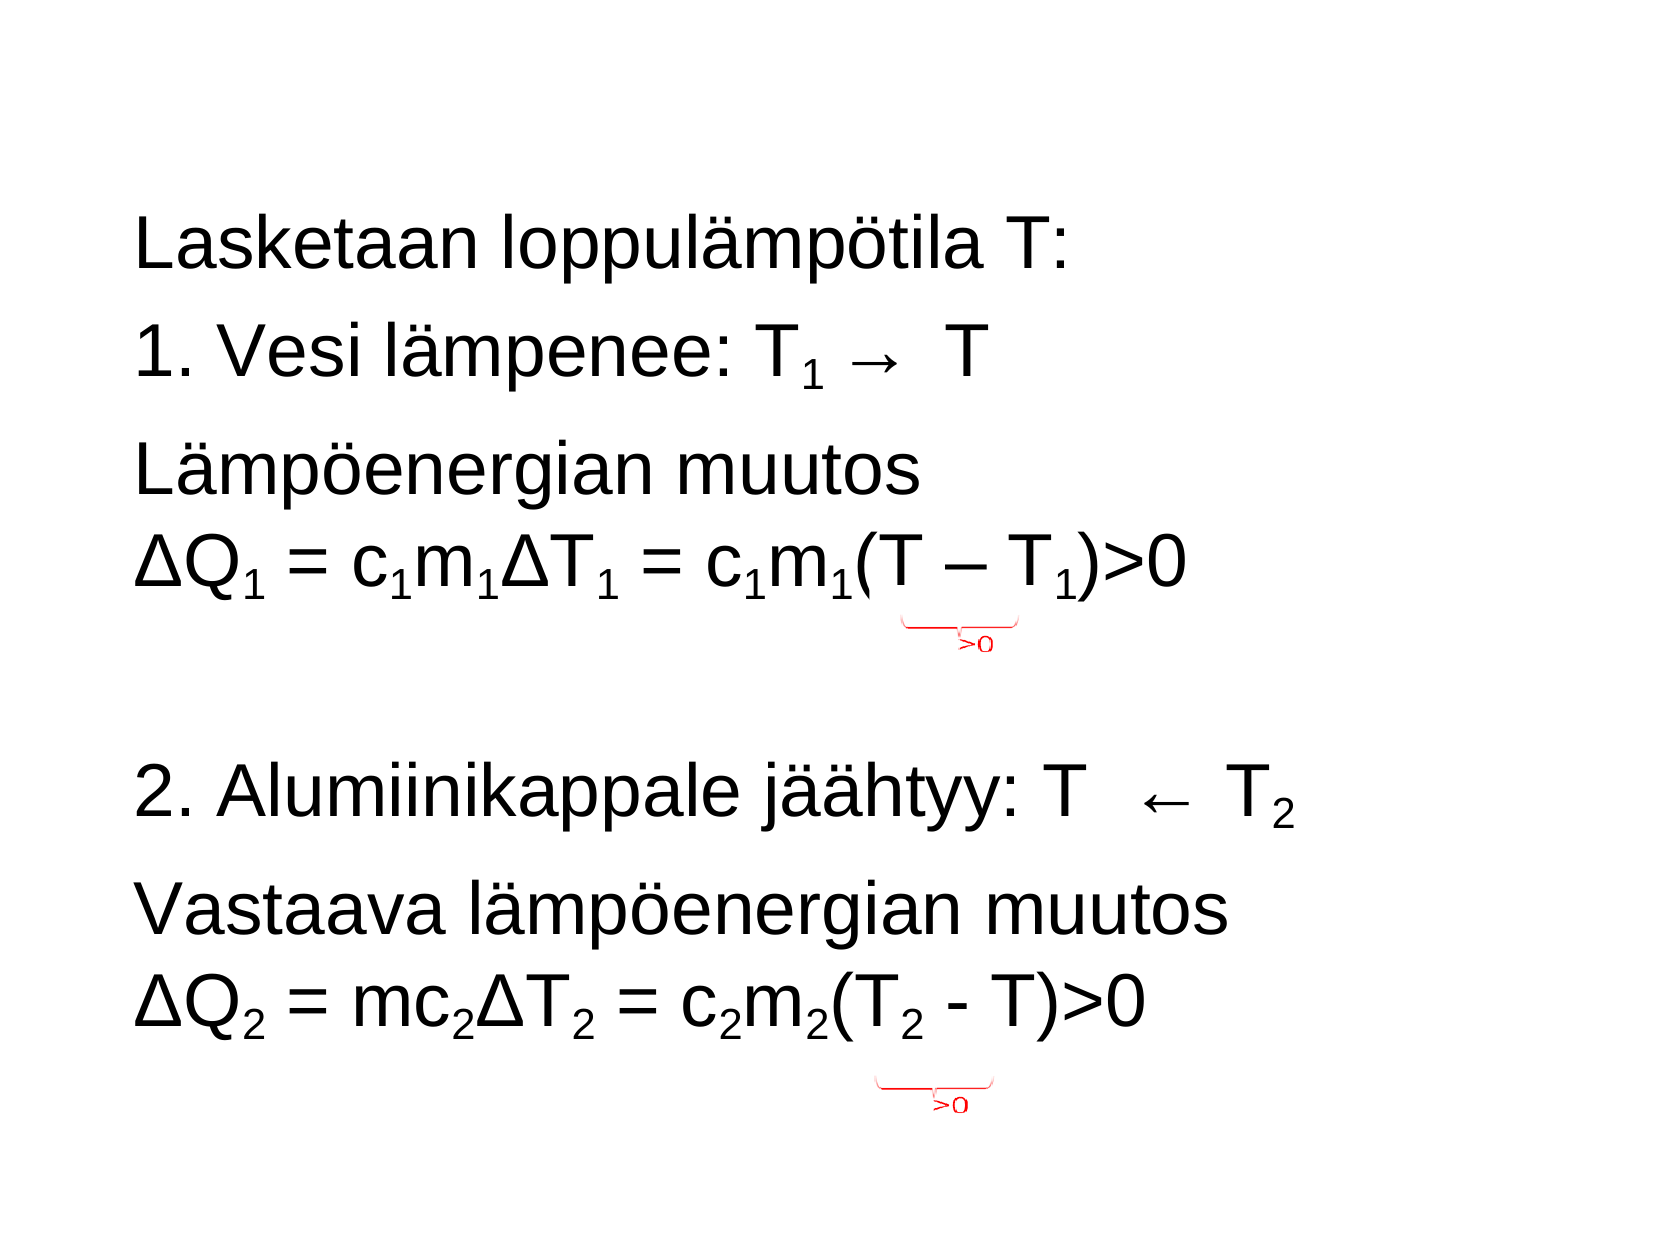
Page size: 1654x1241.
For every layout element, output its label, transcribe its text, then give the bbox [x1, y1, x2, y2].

text_box Lasketaan loppulämpötila T: 1. Vesi lämpenee: T1 → T Lämpöenergian muutos ΔQ1 = c1m1ΔT1 = c1m1(T – T1)>0 2. Alumiinikappale jäähtyy: T ← T2 Vastaava lämpöenergian muutos ΔQ2 = mc2ΔT2 = c2m2(T2 - T)>0 [118, 185, 1312, 1049]
picture [869, 585, 1051, 675]
picture [843, 1046, 1025, 1136]
